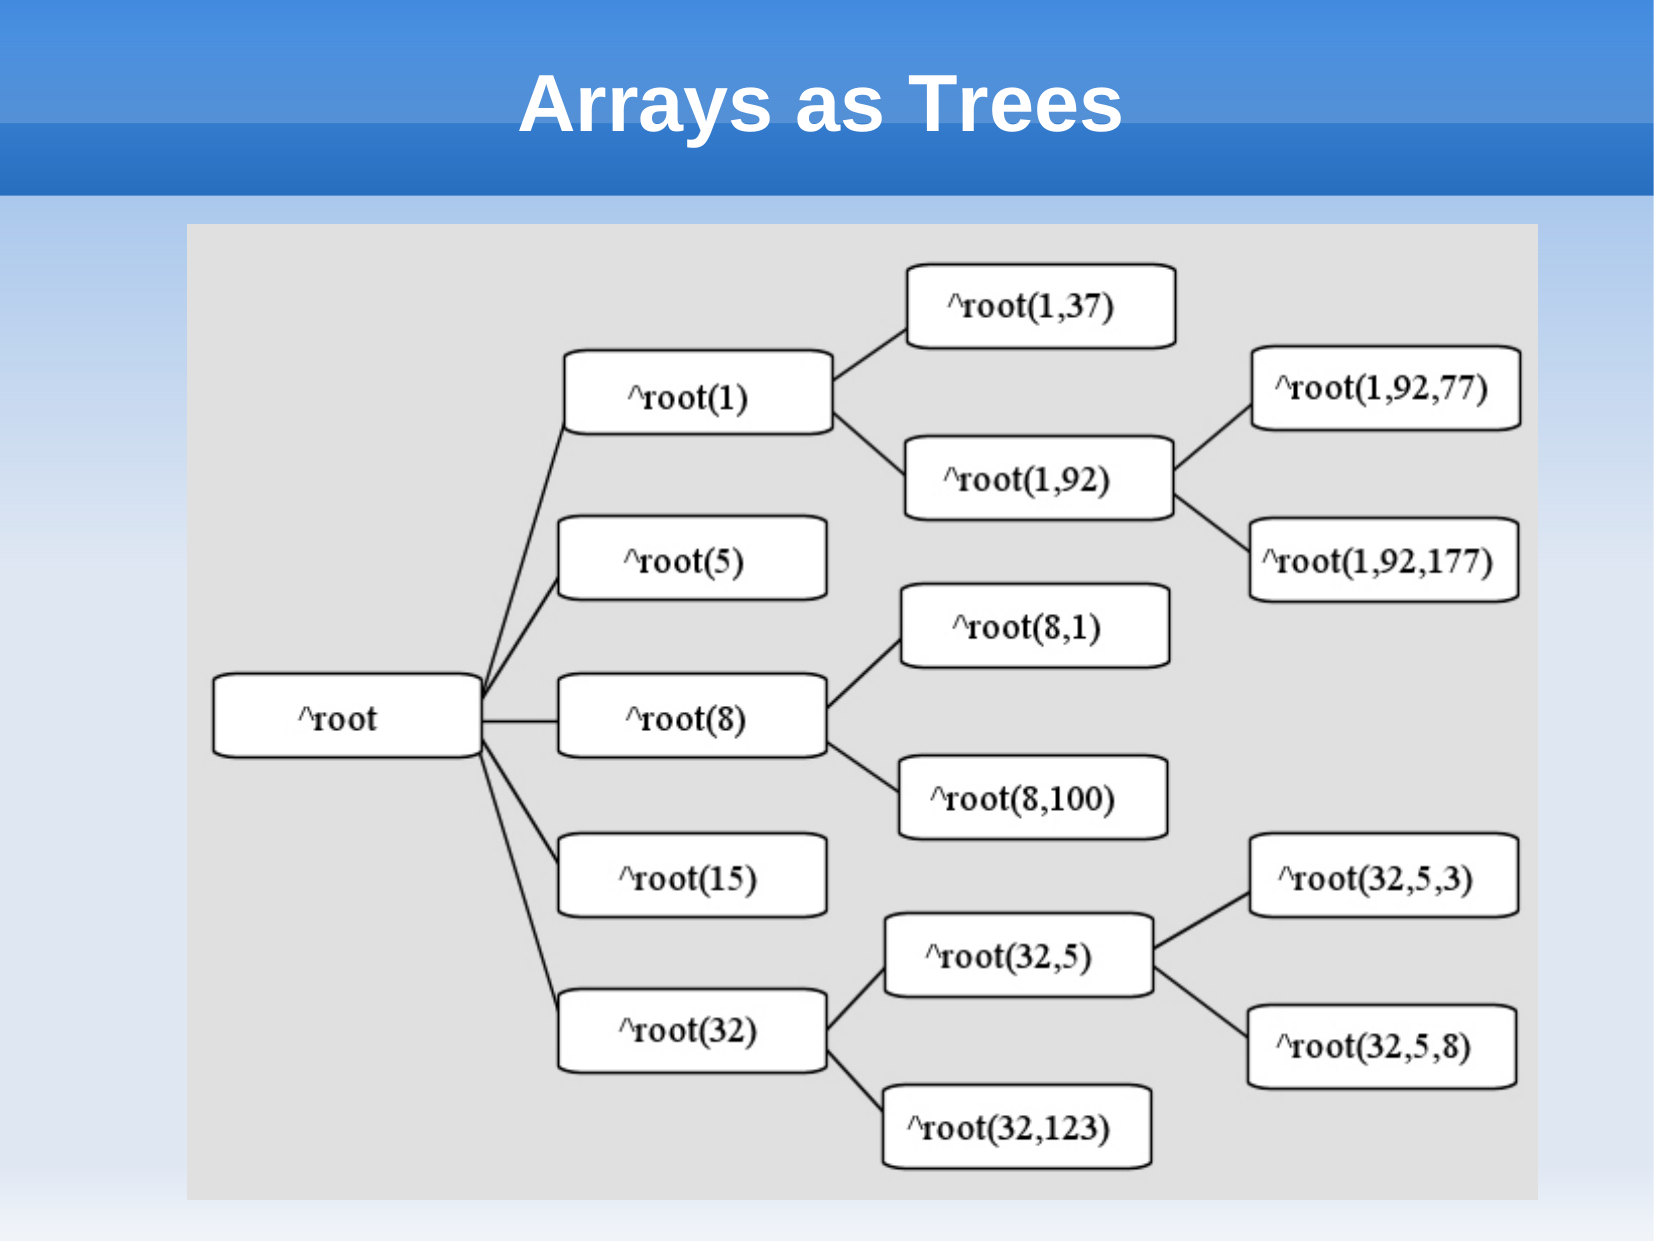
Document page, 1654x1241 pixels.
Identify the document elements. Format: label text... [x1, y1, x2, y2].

title Arrays as Trees [76, 0, 1565, 208]
picture [0, 0, 1654, 1241]
